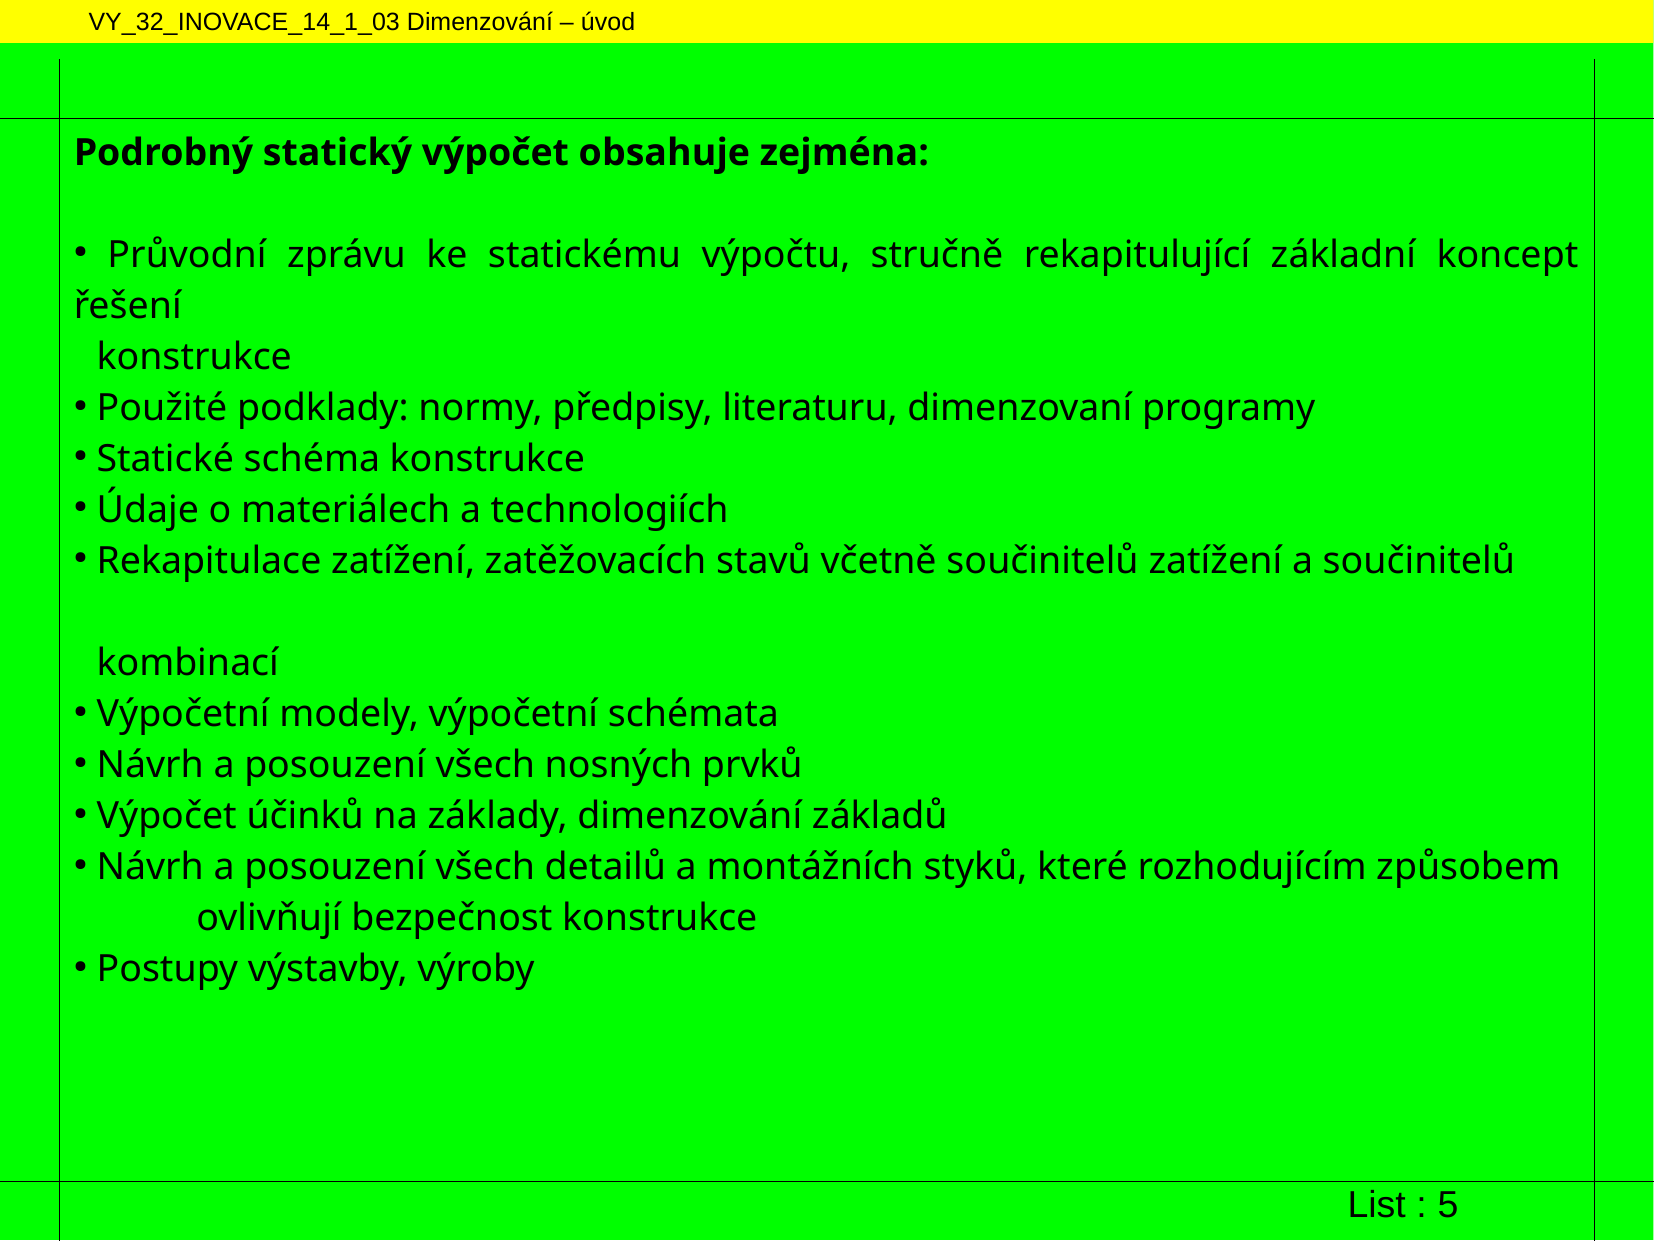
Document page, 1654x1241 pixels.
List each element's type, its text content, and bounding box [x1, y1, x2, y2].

text_box VY_32_INOVACE_14_1_03 Dimenzování – úvod [0, 0, 1654, 43]
text_box Podrobný statický výpočet obsahuje zejména: Průvodní zprávu ke statickému výpočtu, stručně rekapitulující základní koncept řešení konstrukce Použité podklady: normy, předpisy, literaturu, dimenzovaní programy Statické schéma konstrukce Údaje o materiálech a technologiích Rekapitulace zatížení, zatěžovacích stavů včetně součinitelů zatížení a součinitelů kombinací Výpočetní modely, výpočetní schémata Návrh a posouzení všech nosných prvků Výpočet účinků na základy, dimenzování základů Návrh a posouzení všech detailů a montážních styků, které rozhodujícím způsobem ovlivňují bezpečnost konstrukce Postupy výstavby, výroby [59, 118, 1595, 882]
text_box List : <číslo> [1357, 1176, 1599, 1241]
